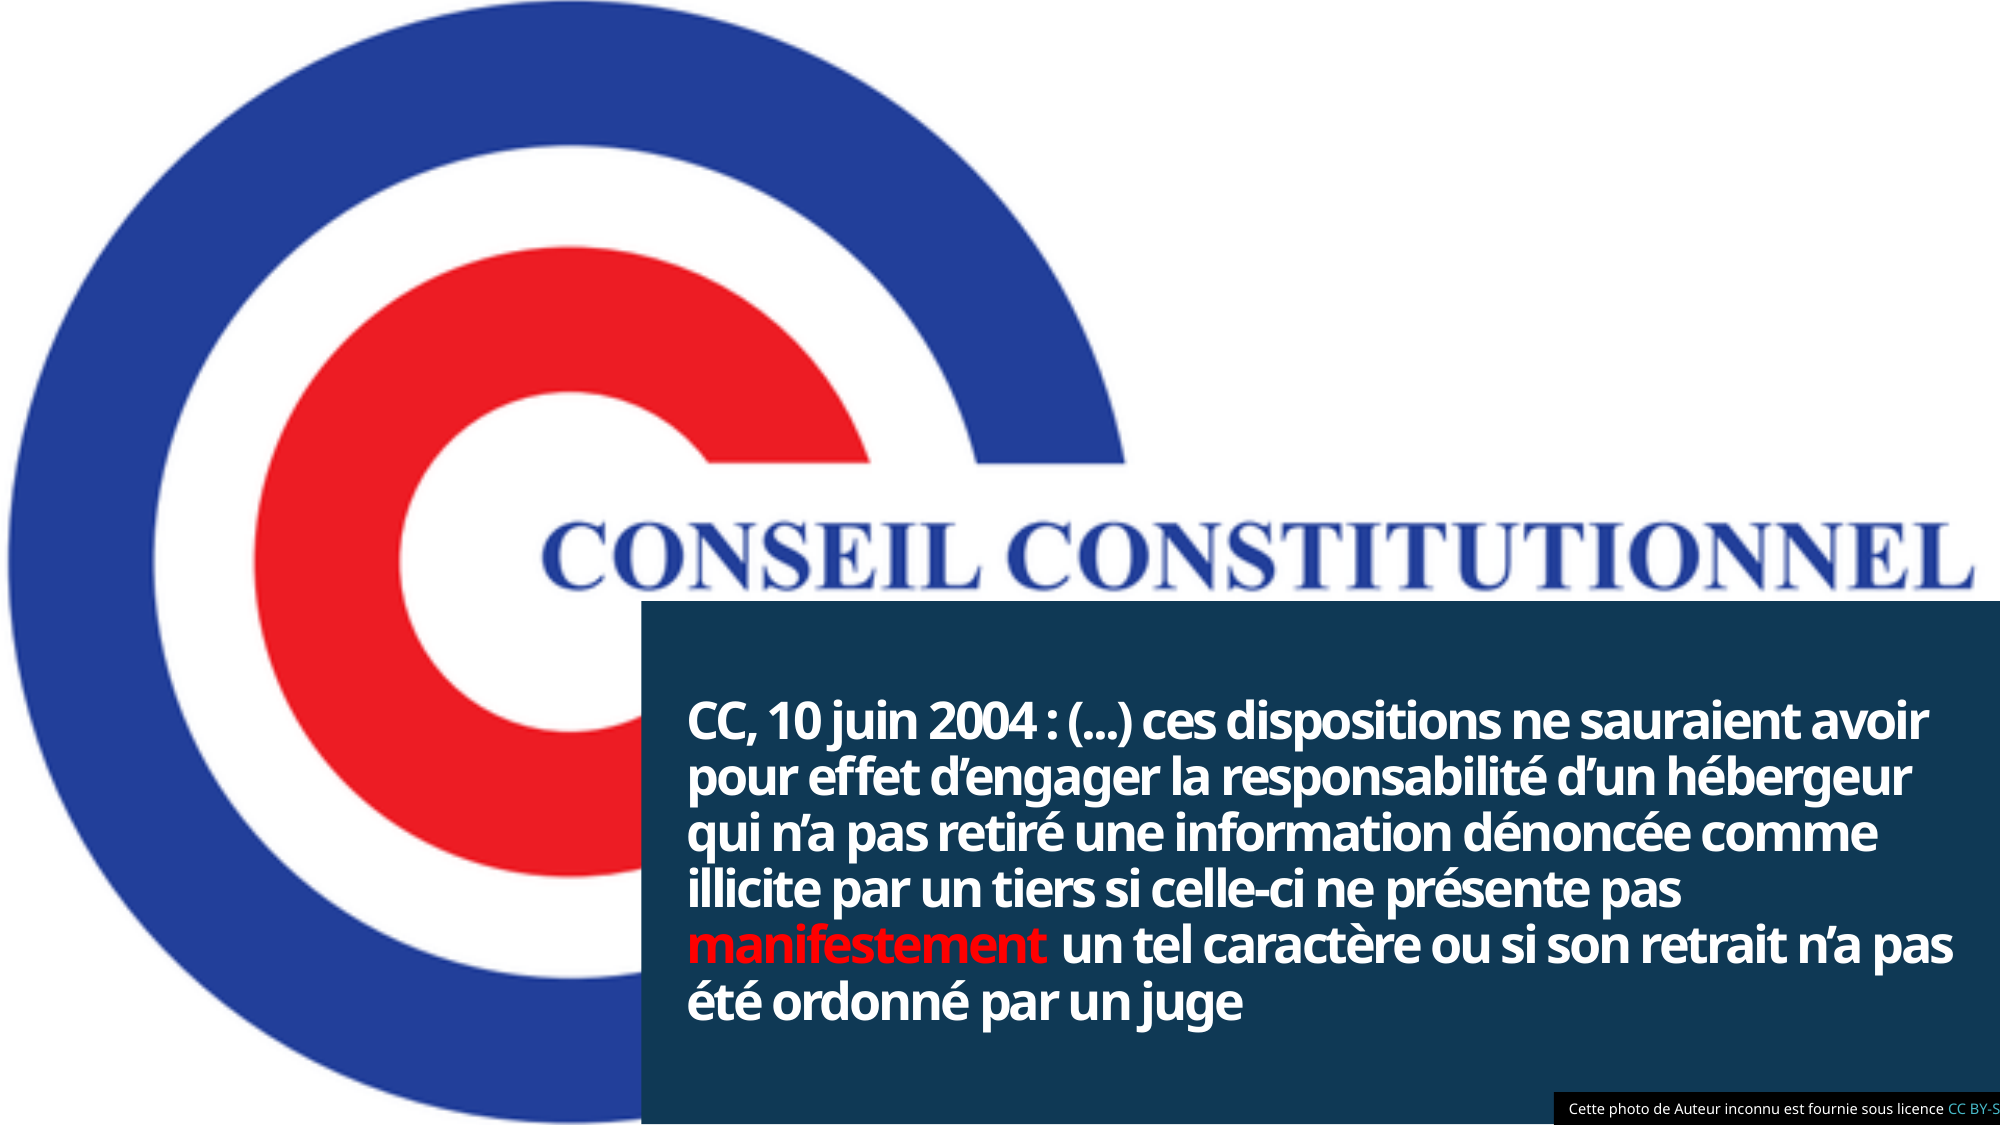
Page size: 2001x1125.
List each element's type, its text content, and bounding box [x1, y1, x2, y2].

text_box Cette photo de Auteur inconnu est fournie sous licence CC BY-SA. [1553, 1092, 2000, 1125]
picture [0, 0, 2000, 1125]
text_box CC, 10 juin 2004 : (...) ces dispositions ne sauraient avoir pour effet d’engager la responsabilité d’un hébergeur qui n’a pas retiré une information dénoncée comme illicite par un tiers si celle-ci ne présente pas manifestement un tel caractère ou si son retrait n’a pas été ordonné par un juge [641, 601, 2000, 1125]
